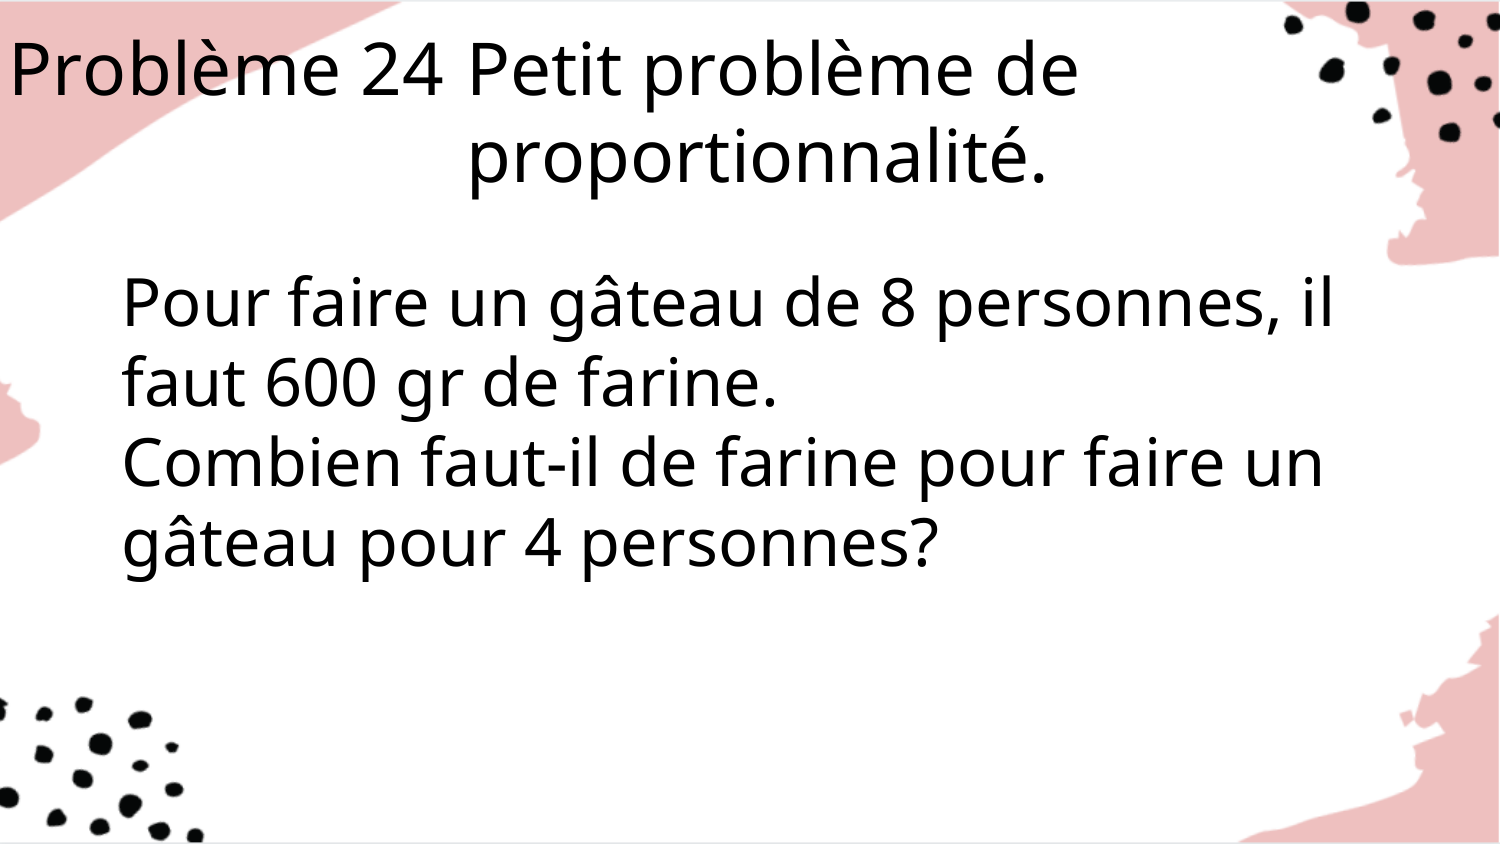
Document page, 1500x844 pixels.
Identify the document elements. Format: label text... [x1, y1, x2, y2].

picture [0, 0, 1500, 844]
text_box Pour faire un gâteau de 8 personnes, il faut 600 gr de farine. Combien faut-il de farine pour faire un gâteau pour 4 personnes? [106, 245, 1381, 599]
text_box Petit problème de proportionnalité. [691, 7, 1148, 127]
text_box Problème 24 [0, 7, 691, 127]
